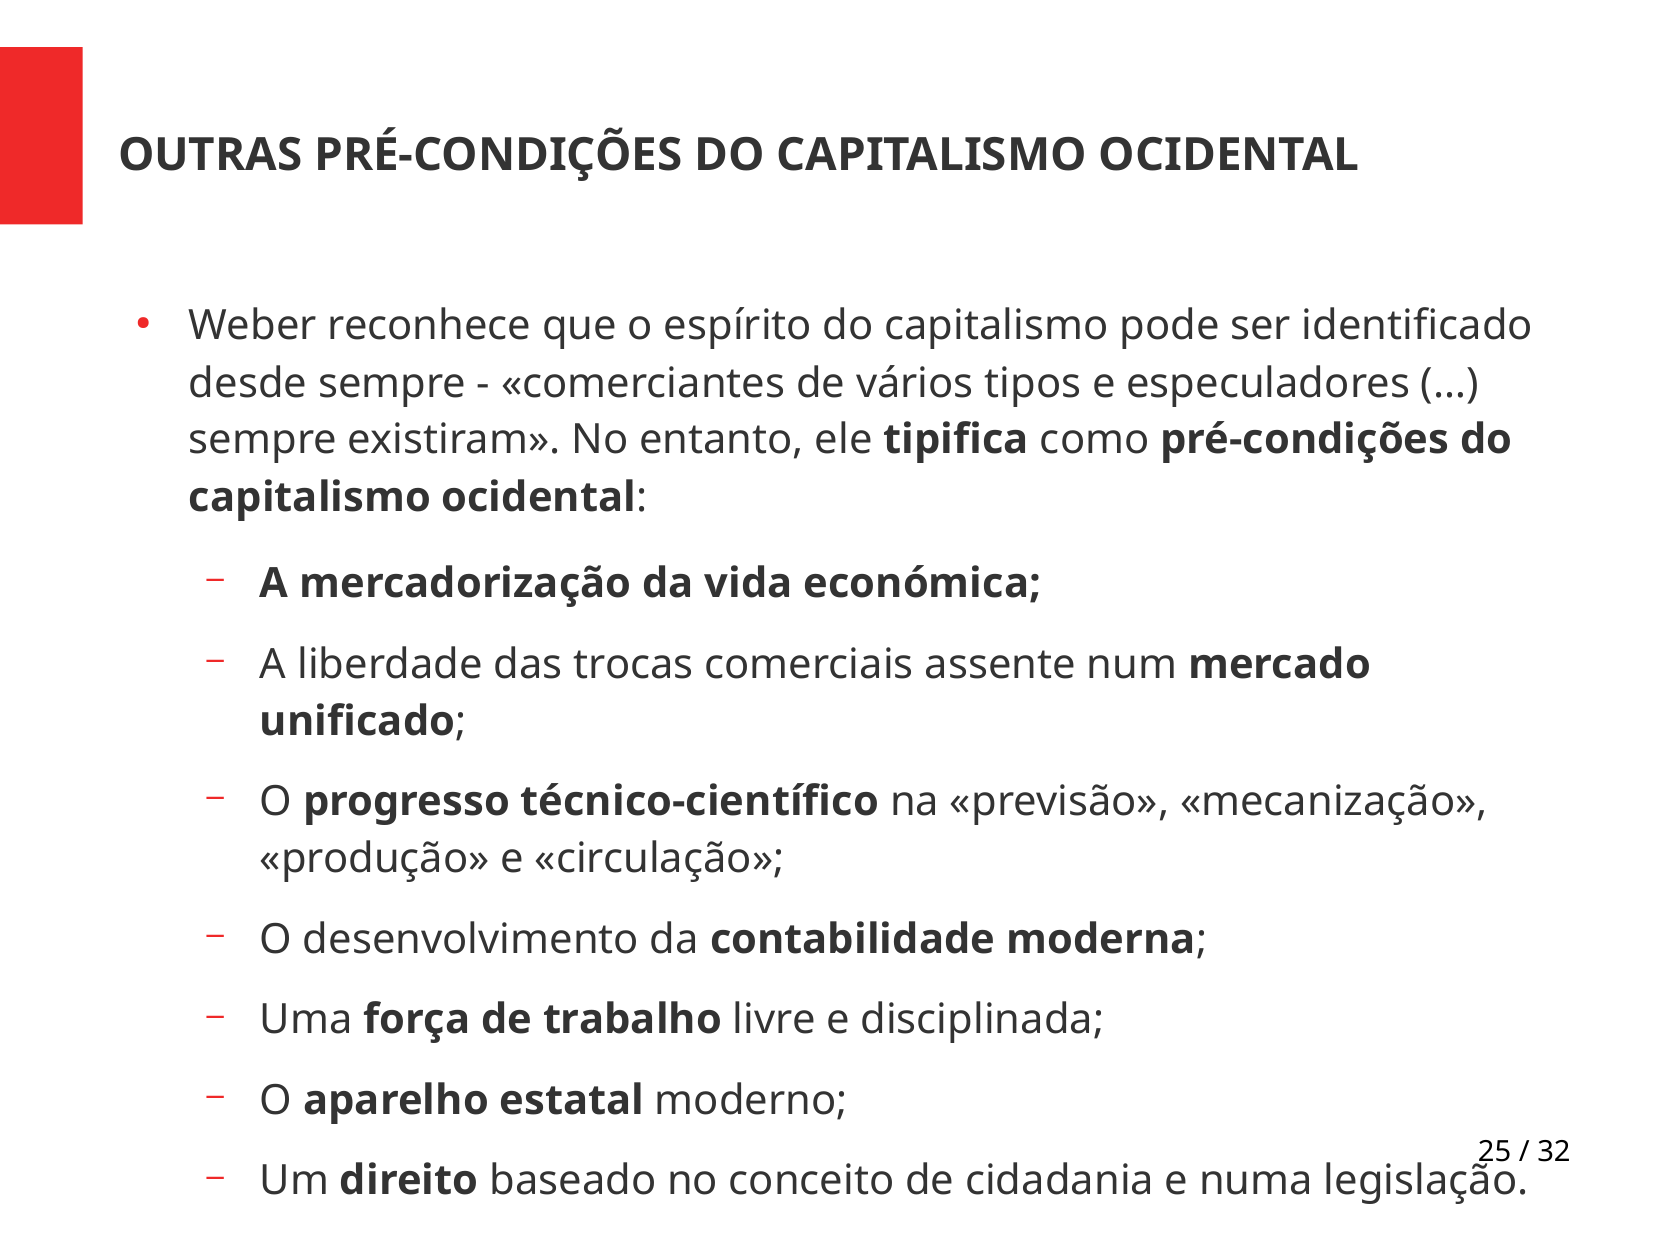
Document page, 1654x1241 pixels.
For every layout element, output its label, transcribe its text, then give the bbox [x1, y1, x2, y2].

list Weber reconhece que o espírito do capitalismo pode ser identificado desde sempre - «comerciantes de vários tipos e especuladores (…) sempre existiram». No entanto, ele tipifica como pré-condições do capitalismo ocidental: A mercadorização da vida económica; A liberdade das trocas comerciais assente num mercado unificado; O progresso técnico-científico na «previsão», «mecanização», «produção» e «circulação»; O desenvolvimento da contabilidade moderna; Uma força de trabalho livre e disciplinada; O aparelho estatal moderno; Um direito baseado no conceito de cidadania e numa legislação. [118, 295, 1536, 1015]
title OUTRAS PRÉ-CONDIÇÕES DO CAPITALISMO OCIDENTAL [118, 49, 1571, 257]
